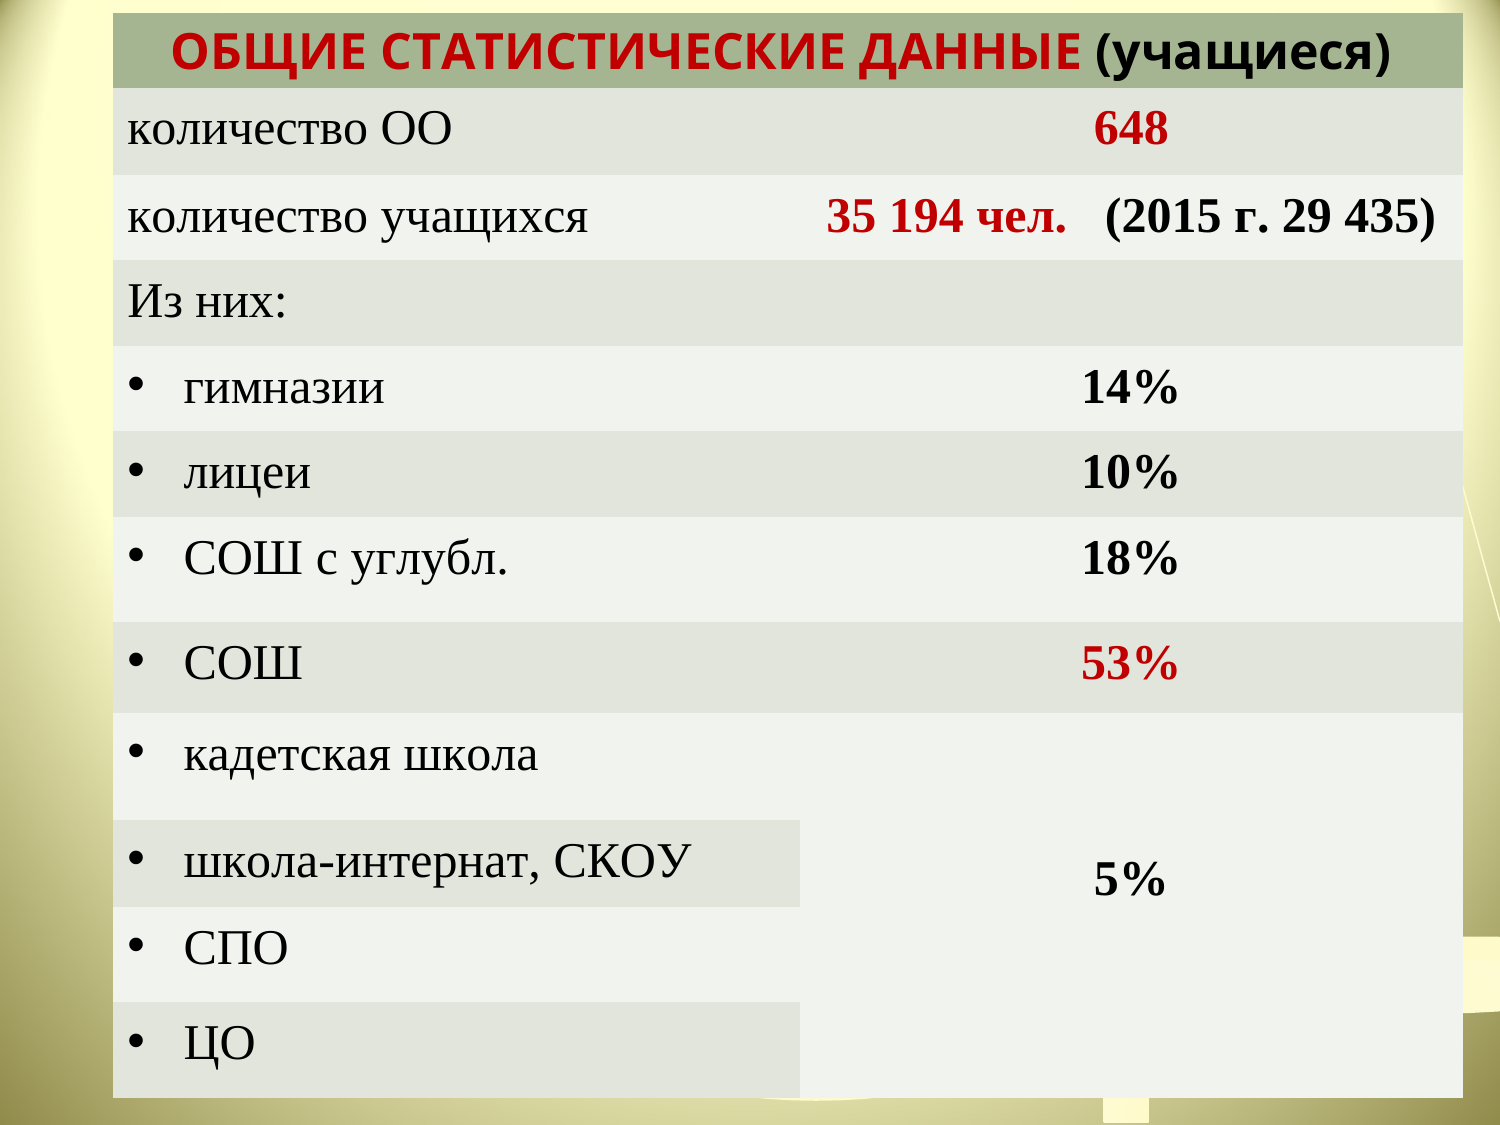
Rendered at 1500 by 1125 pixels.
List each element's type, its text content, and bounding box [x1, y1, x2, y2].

table_cell 35 194 чел. (2015 г. 29 435) [800, 175, 1463, 260]
table_cell СОШ с углубл. [113, 517, 800, 622]
table_cell 5% [800, 713, 1463, 1098]
table_cell СПО [113, 907, 800, 1002]
table_cell 14% [800, 346, 1463, 431]
table_cell 10% [800, 431, 1463, 517]
table_cell 18% [800, 517, 1463, 622]
table_cell количество учащихся [113, 175, 800, 260]
table_cell лицеи [113, 431, 800, 517]
table_cell Из них: [113, 260, 1463, 346]
table_cell кадетская школа [113, 713, 800, 820]
picture [1463, 495, 1500, 938]
table_cell количество ОО [113, 88, 800, 175]
table_cell 648 [800, 88, 1463, 175]
table_cell школа-интернат, СКОУ [113, 820, 800, 907]
picture [0, 0, 1500, 1125]
table_cell 53% [800, 622, 1463, 713]
table_cell СОШ [113, 622, 800, 713]
table_cell гимназии [113, 346, 800, 431]
table_header ОБЩИЕ СТАТИСТИЧЕСКИЕ ДАННЫЕ (учащиеся) [113, 13, 1463, 88]
table_cell ЦО [113, 1002, 800, 1098]
